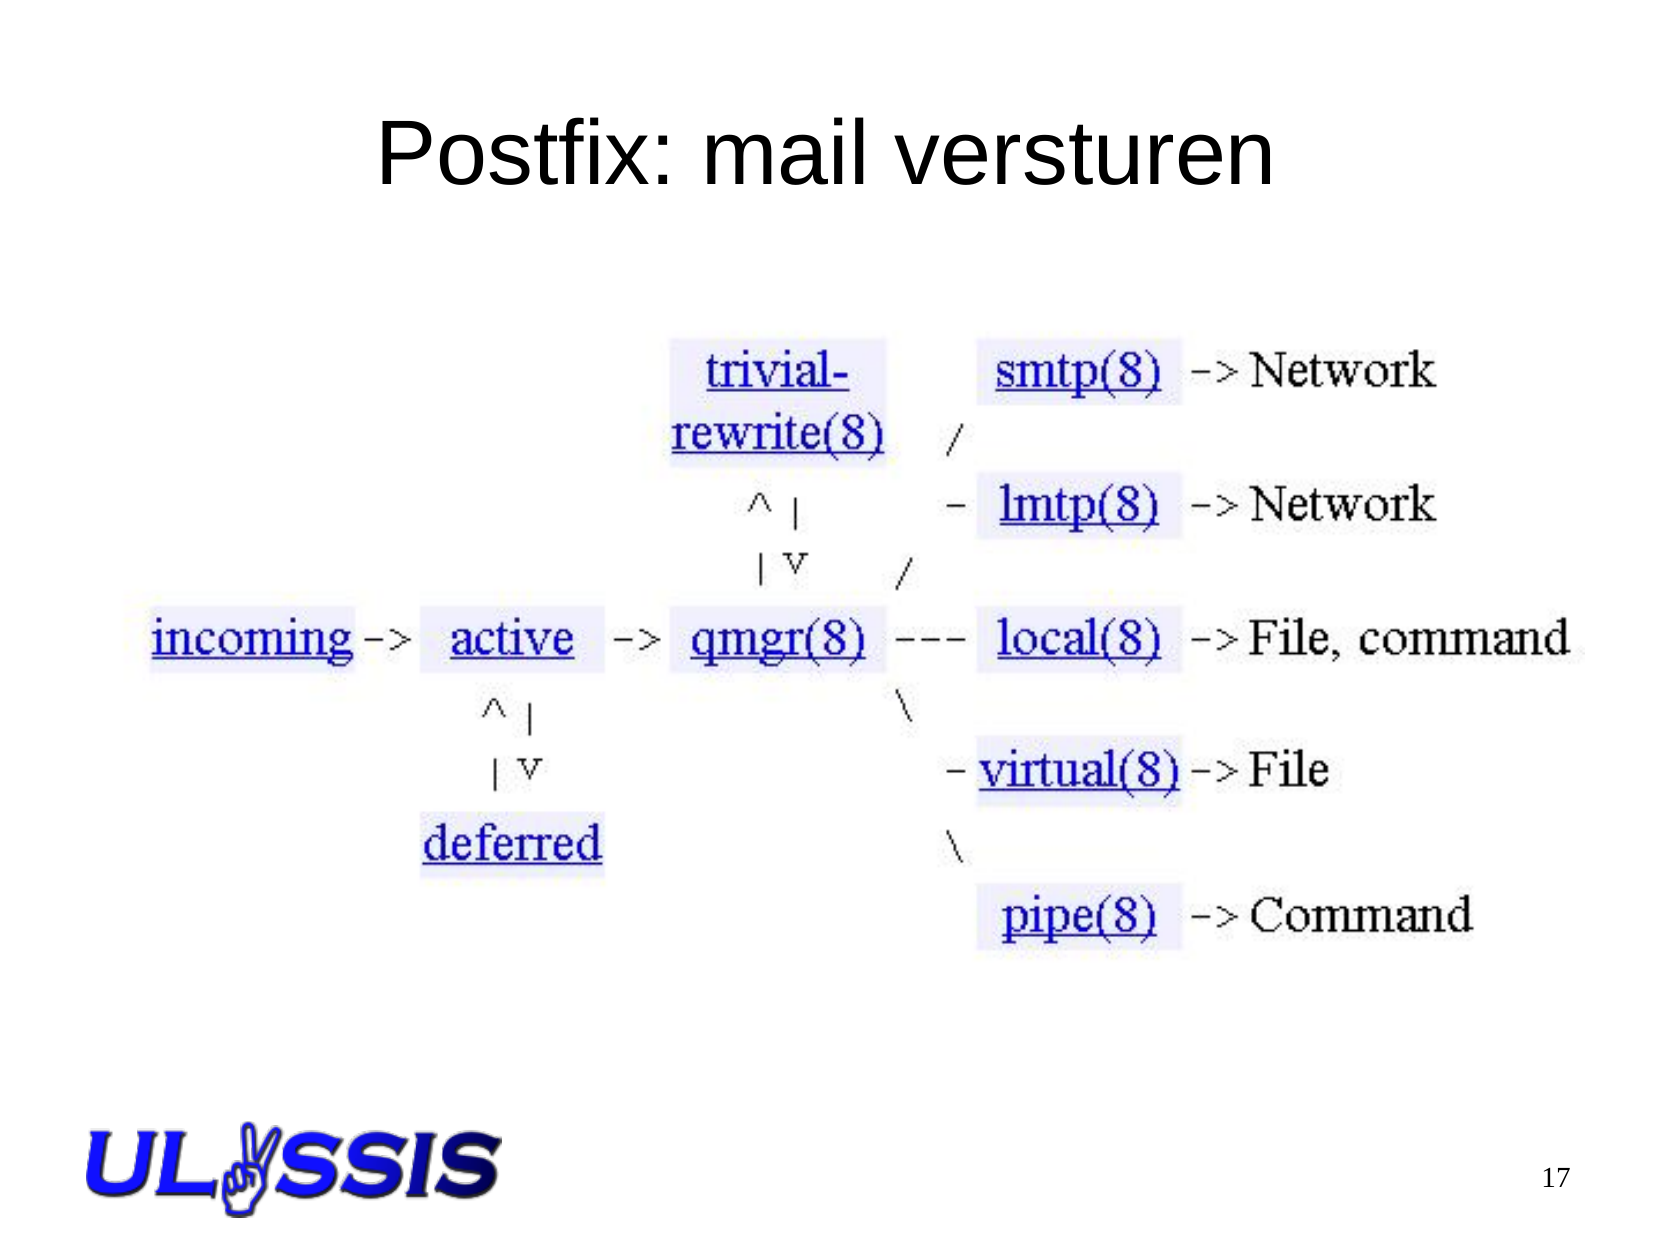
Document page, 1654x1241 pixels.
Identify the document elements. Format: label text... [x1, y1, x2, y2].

title Postfix: mail versturen [82, 56, 1571, 250]
picture [86, 1121, 502, 1218]
picture [88, 295, 1585, 1004]
